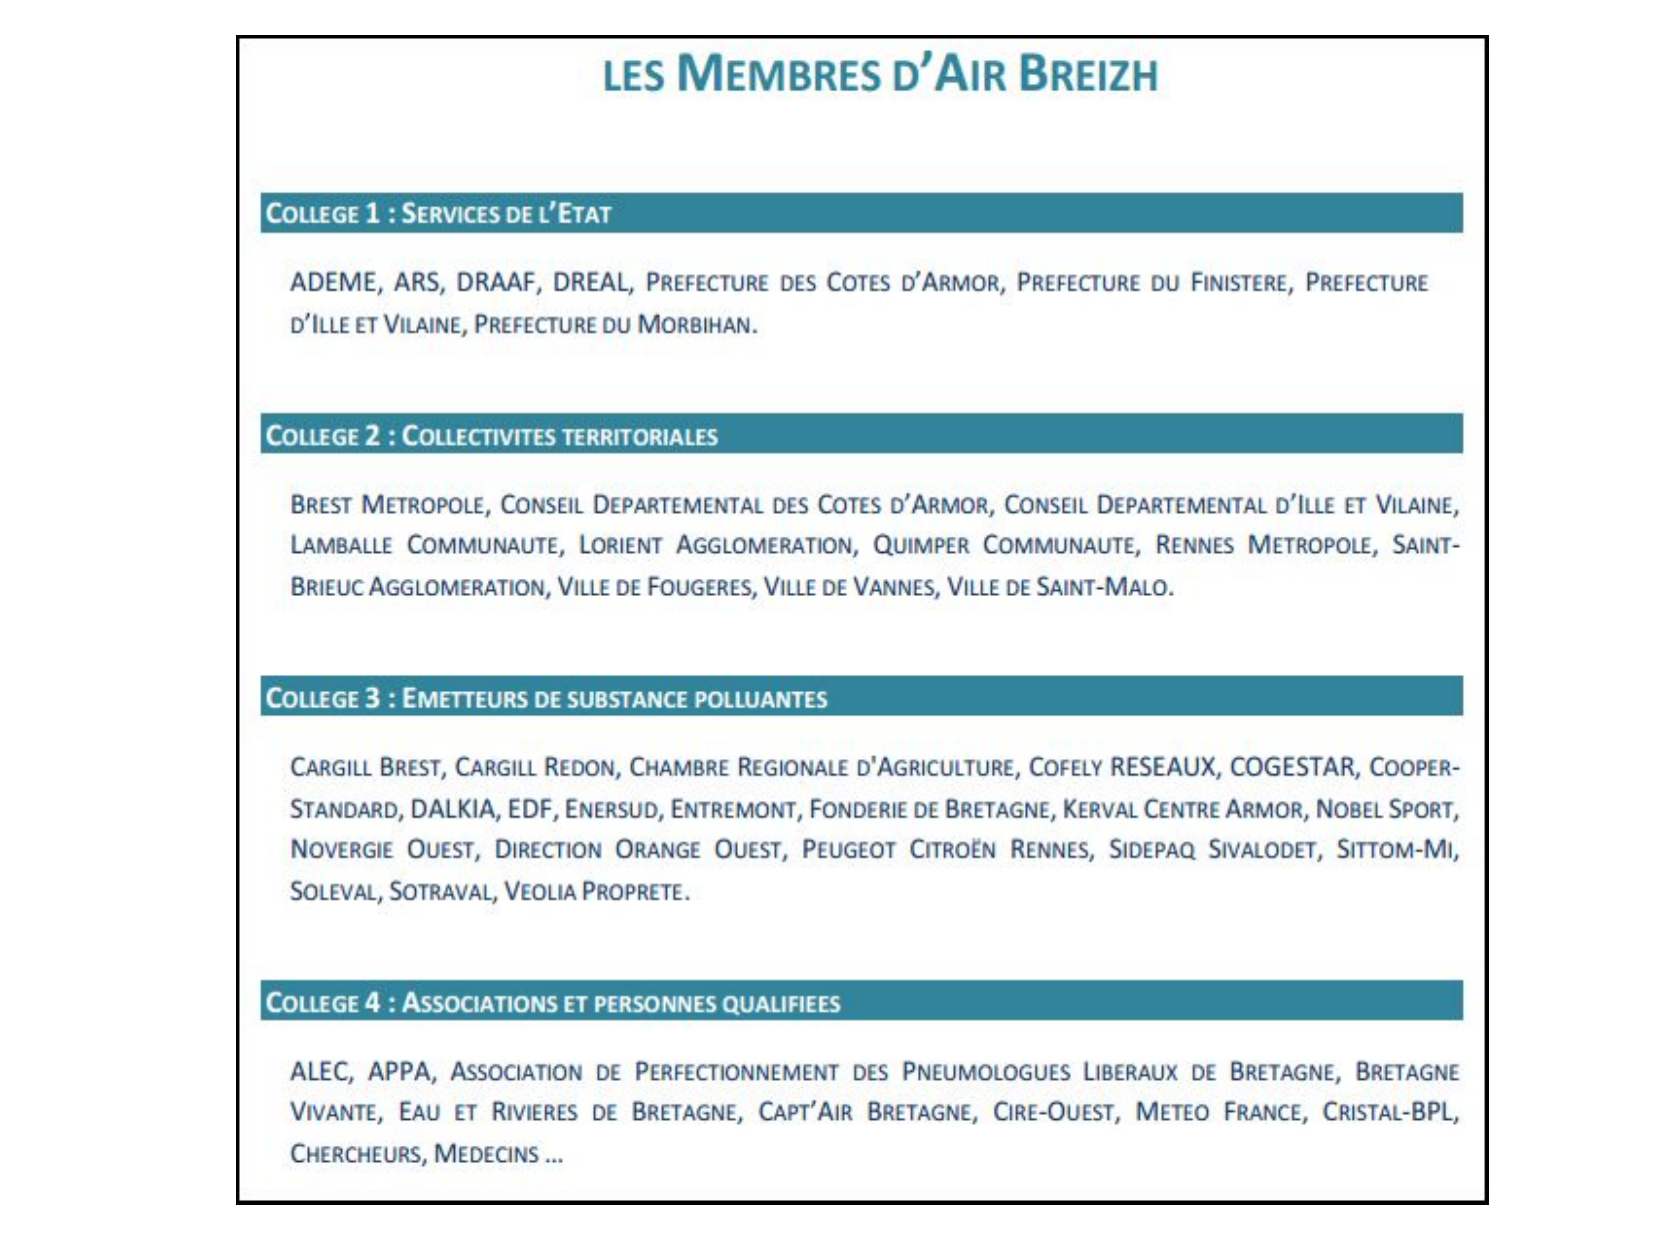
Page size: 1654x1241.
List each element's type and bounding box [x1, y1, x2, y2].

picture [236, 35, 1489, 1205]
